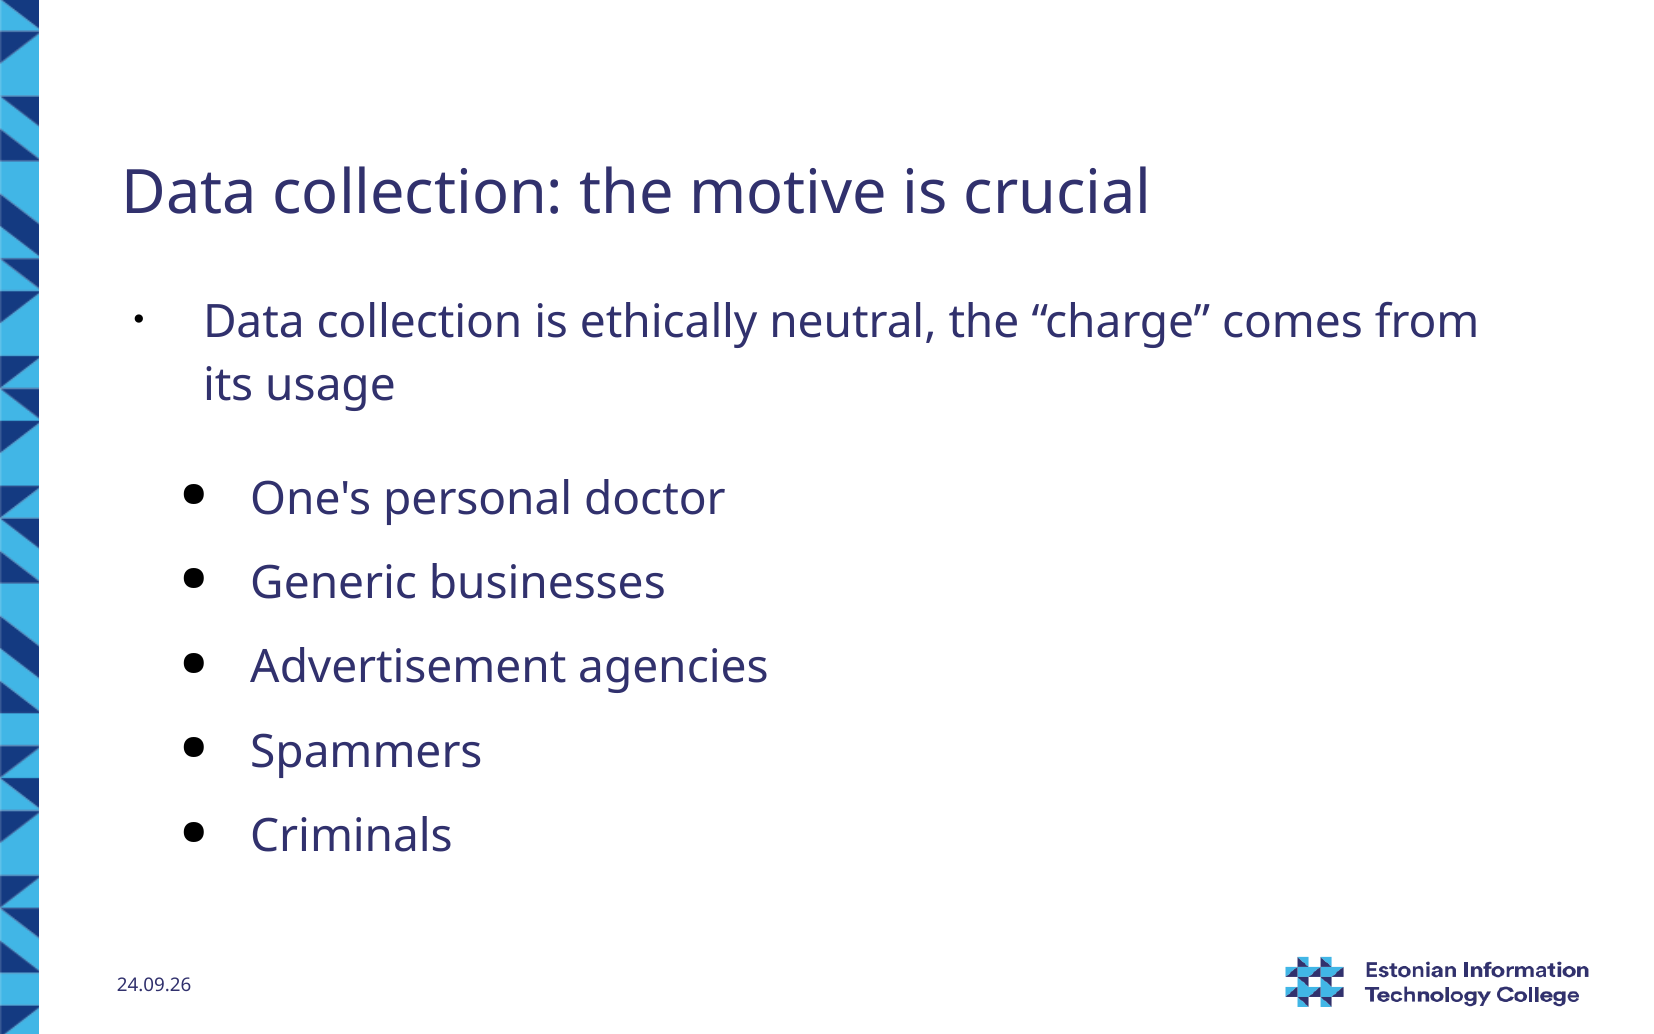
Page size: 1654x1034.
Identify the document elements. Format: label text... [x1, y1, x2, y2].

list Data collection is ethically neutral, the “charge” comes from its usage One's personal doctor Generic businesses Advertisement agencies Spammers Criminals [121, 287, 1534, 939]
title Data collection: the motive is crucial [121, 103, 1534, 276]
